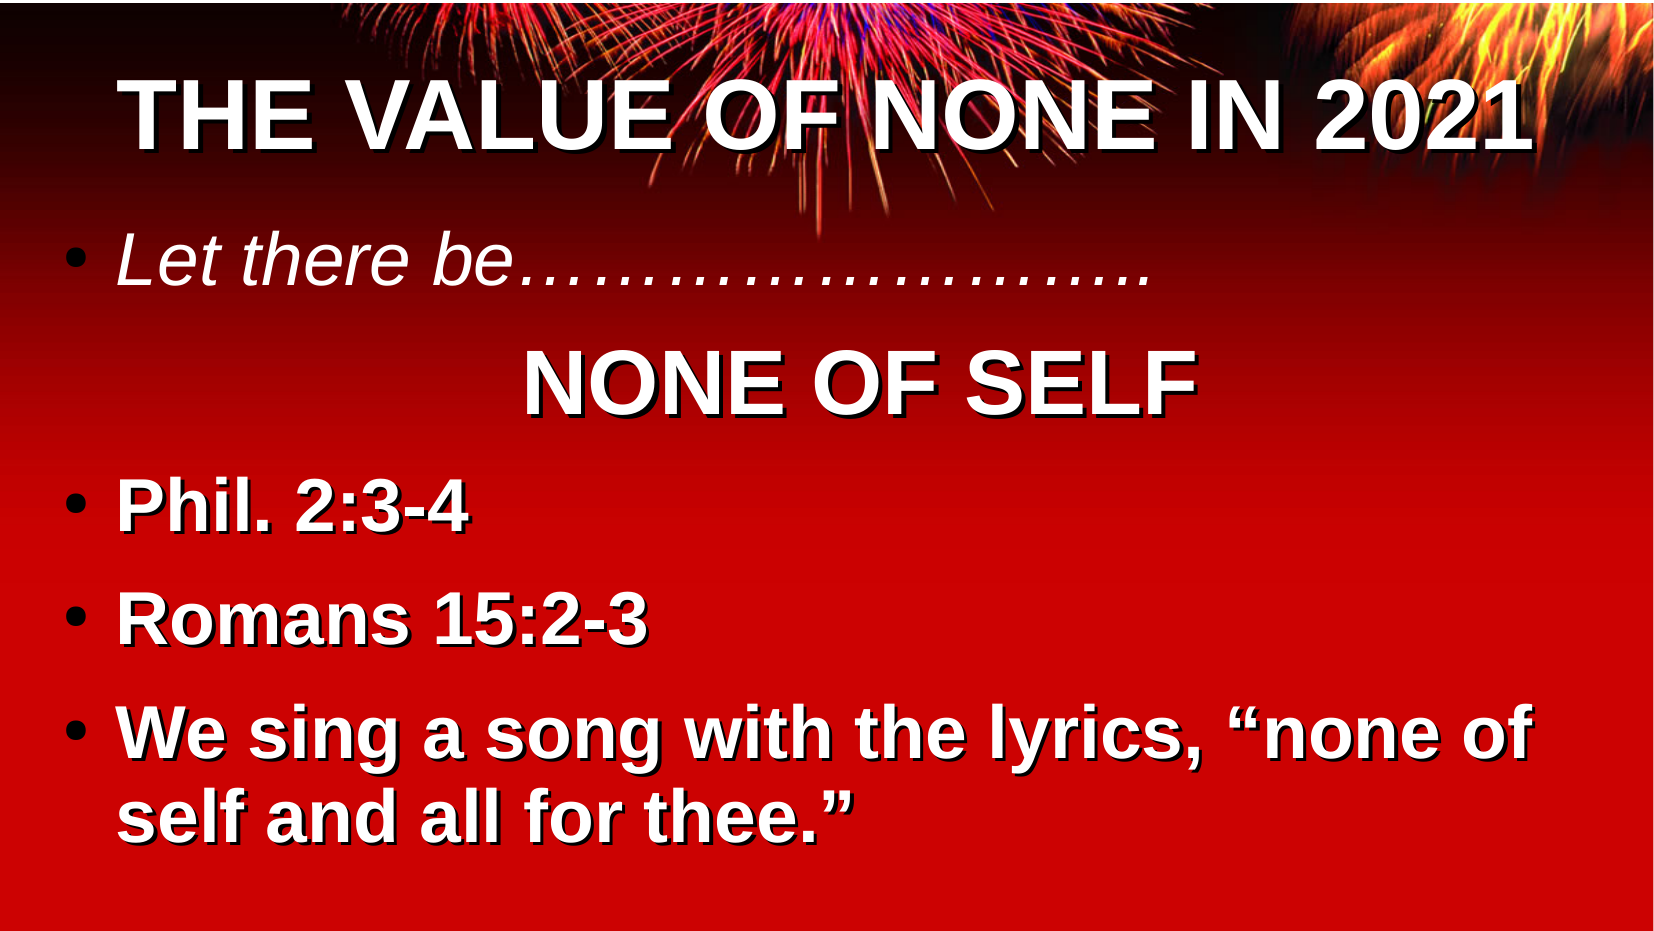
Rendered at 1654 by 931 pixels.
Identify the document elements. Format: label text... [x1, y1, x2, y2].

title THE VALUE OF NONE IN 2021 [82, 37, 1571, 193]
list Let there be…………………….. NONE OF SELF Phil. 2:3-4 Romans 15:2-3 We sing a song with the lyrics, “none of self and all for thee.” [45, 217, 1606, 901]
picture [0, 3, 1654, 931]
